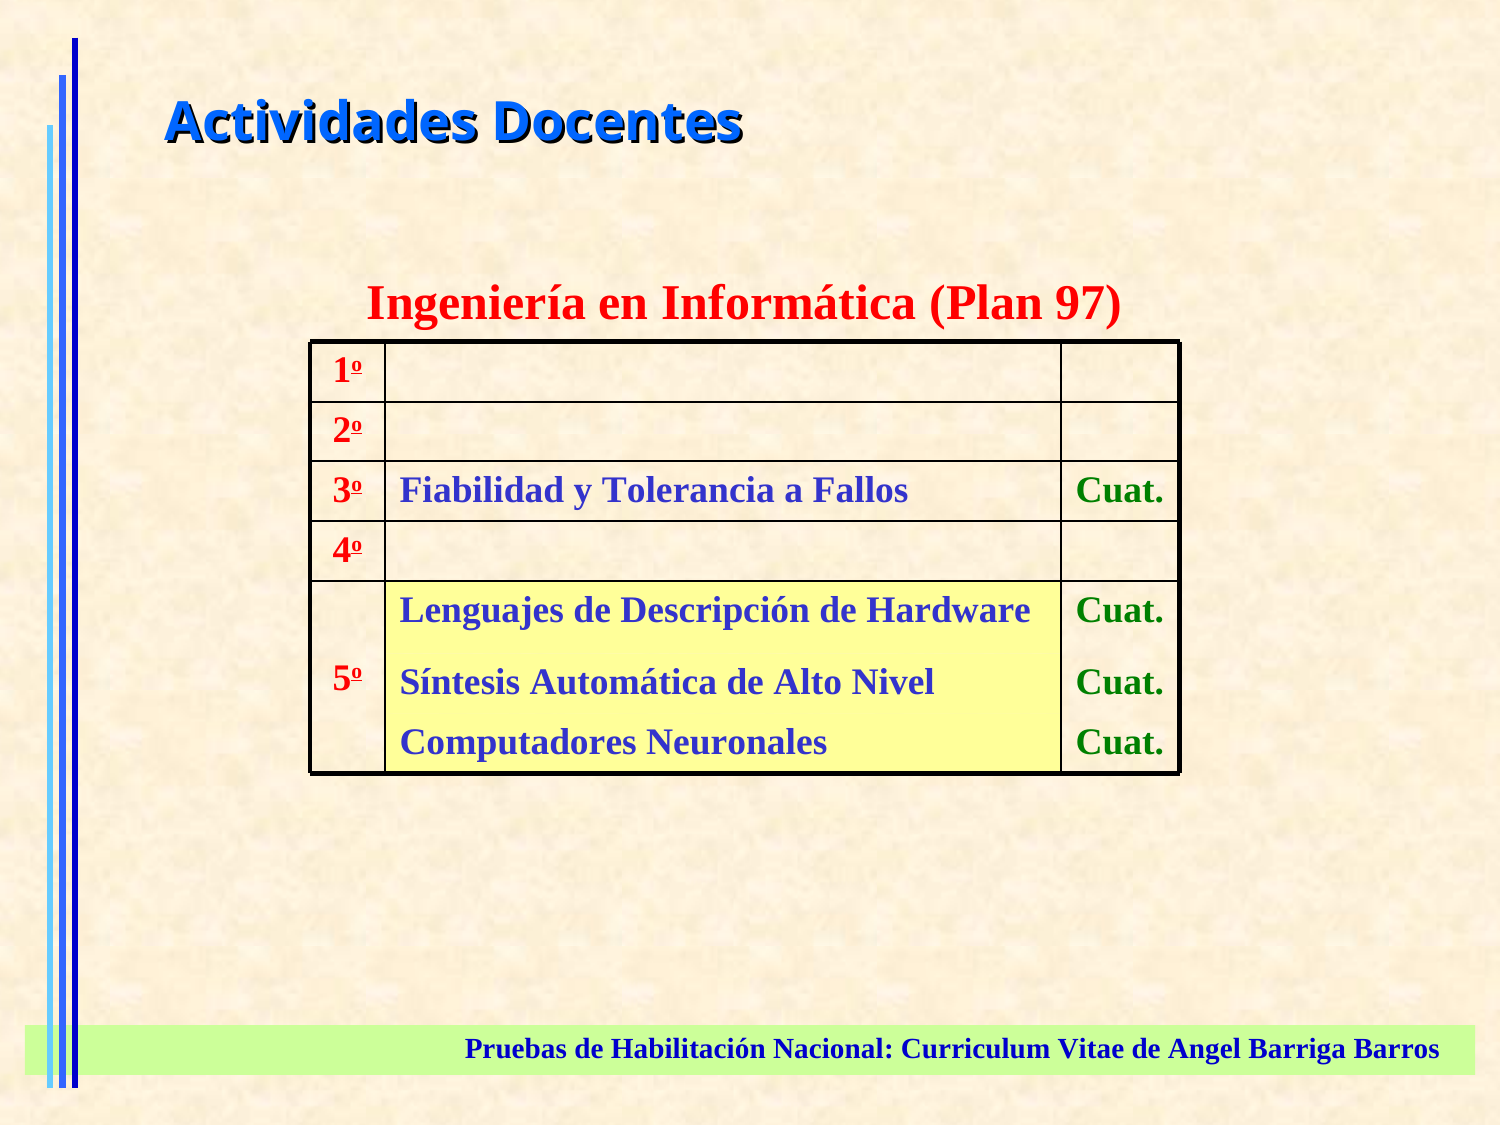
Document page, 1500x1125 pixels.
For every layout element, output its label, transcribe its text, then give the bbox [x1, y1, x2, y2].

text_box Fiabilidad y Tolerancia a Fallos [386, 462, 1060, 520]
picture [0, 0, 1500, 1125]
text_box 3o [312, 462, 384, 520]
text_box Lenguajes de Descripción de Hardware [386, 582, 1060, 654]
text_box Computadores Neuronales [386, 714, 1060, 771]
text_box 1o [312, 344, 384, 401]
text_box Cuat. [1062, 714, 1177, 771]
text_box 4o [312, 522, 384, 580]
text_box Ingeniería en Informática (Plan 97) [310, 266, 1180, 339]
text_box Cuat. [1062, 654, 1177, 714]
text_box Actividades Docentes [150, 75, 759, 165]
text_box Síntesis Automática de Alto Nivel [386, 654, 1060, 714]
text_box 5o [312, 582, 384, 771]
text_box 2o [312, 403, 384, 460]
text_box Cuat. [1062, 462, 1177, 520]
text_box Cuat. [1062, 582, 1177, 654]
